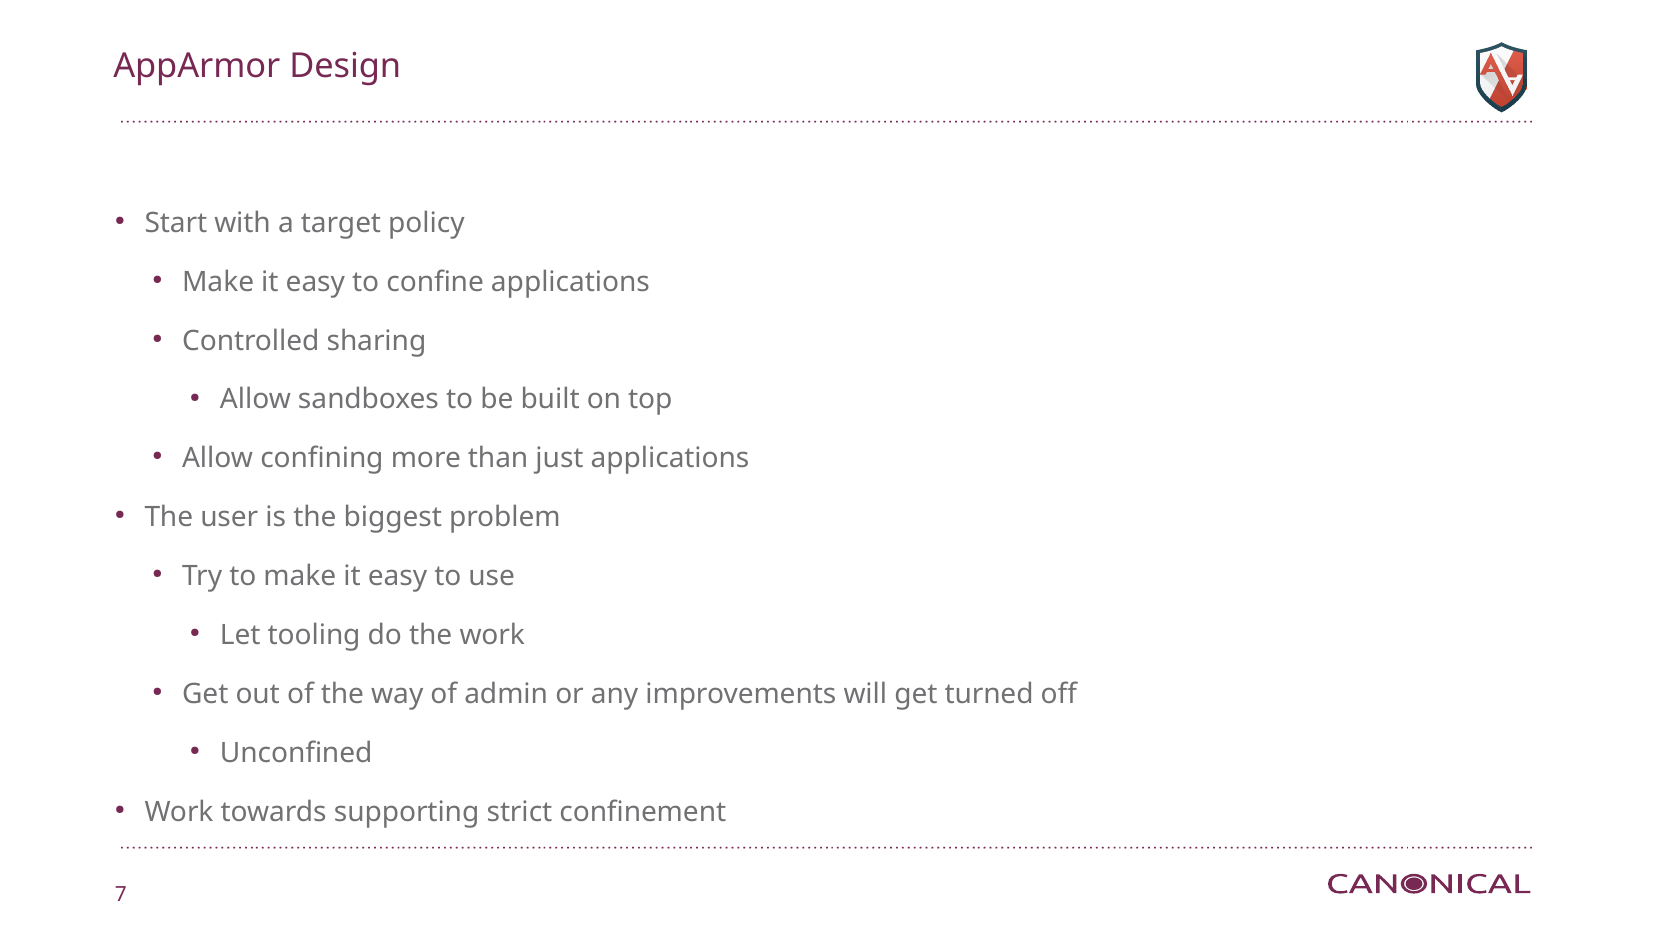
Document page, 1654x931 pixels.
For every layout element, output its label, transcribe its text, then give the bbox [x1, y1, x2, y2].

picture [111, 33, 1546, 124]
picture [111, 845, 1533, 851]
title AppArmor Design [113, 48, 1382, 81]
list Start with a target policy Make it easy to confine applications Controlled sharing Allow sandboxes to be built on top Allow confining more than just applications The user is the biggest problem Try to make it easy to use Let tooling do the work Get out of the way of admin or any improvements will get turned off Unconfined Work towards supporting strict confinement [115, 192, 1540, 783]
